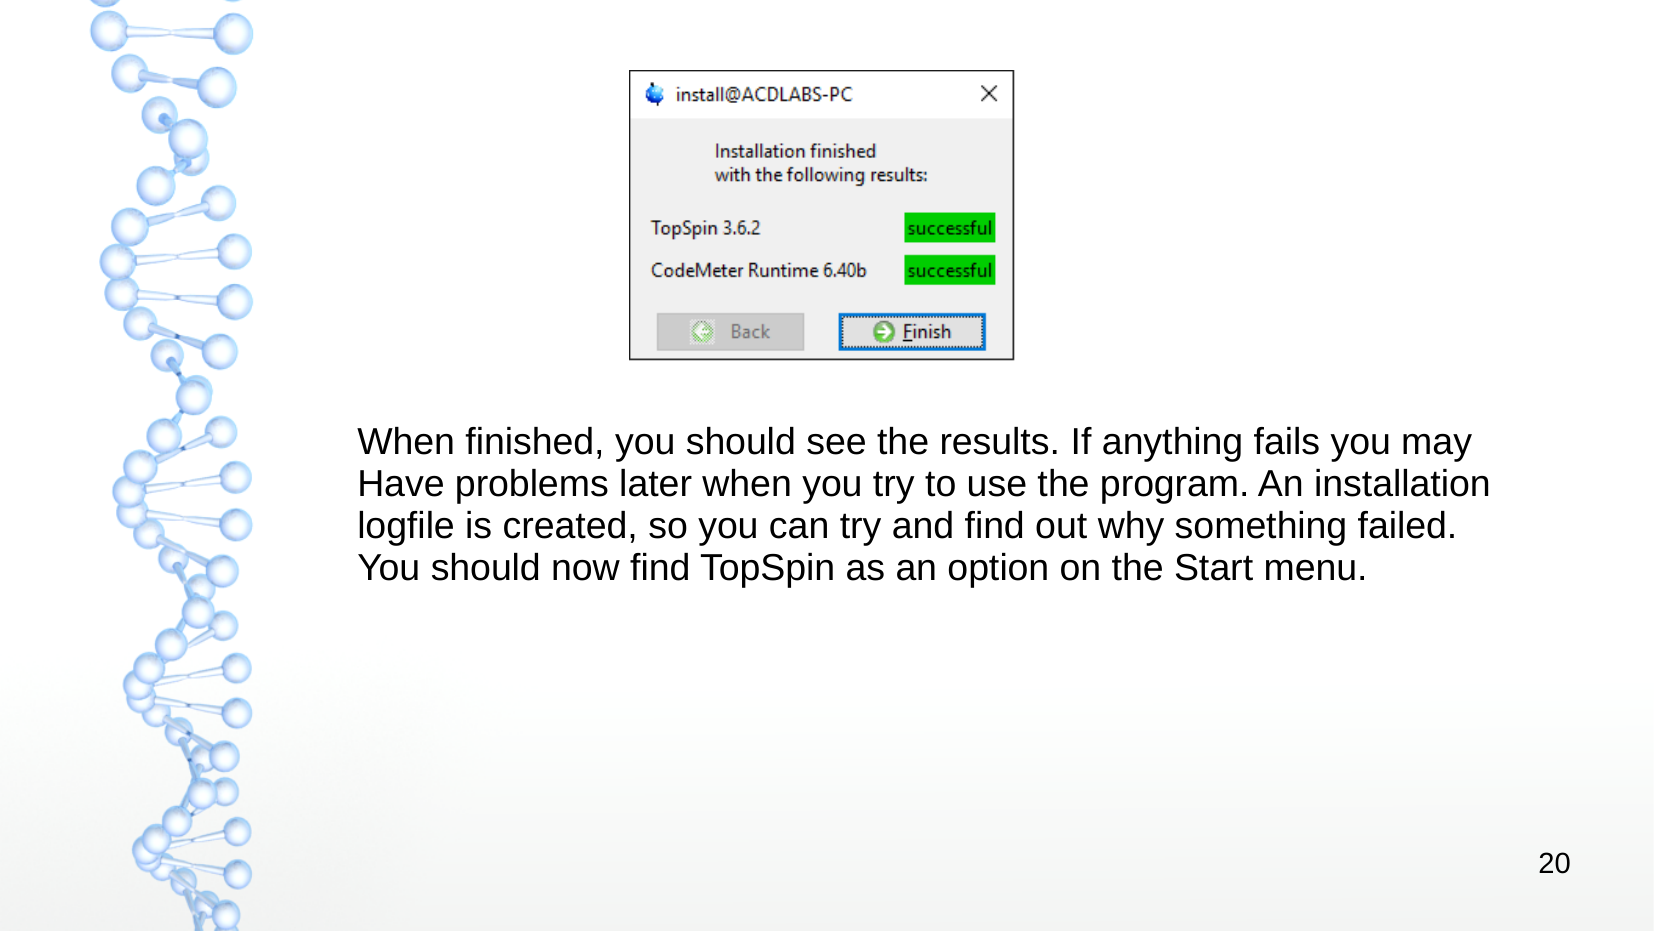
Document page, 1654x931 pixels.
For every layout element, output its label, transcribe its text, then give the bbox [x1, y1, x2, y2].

text_box When finished, you should see the results. If anything fails you may Have problems later when you try to use the program. An installation logfile is created, so you can try and find out why something failed. You should now find TopSpin as an option on the Start menu. [342, 413, 1506, 597]
picture [0, 0, 1654, 931]
